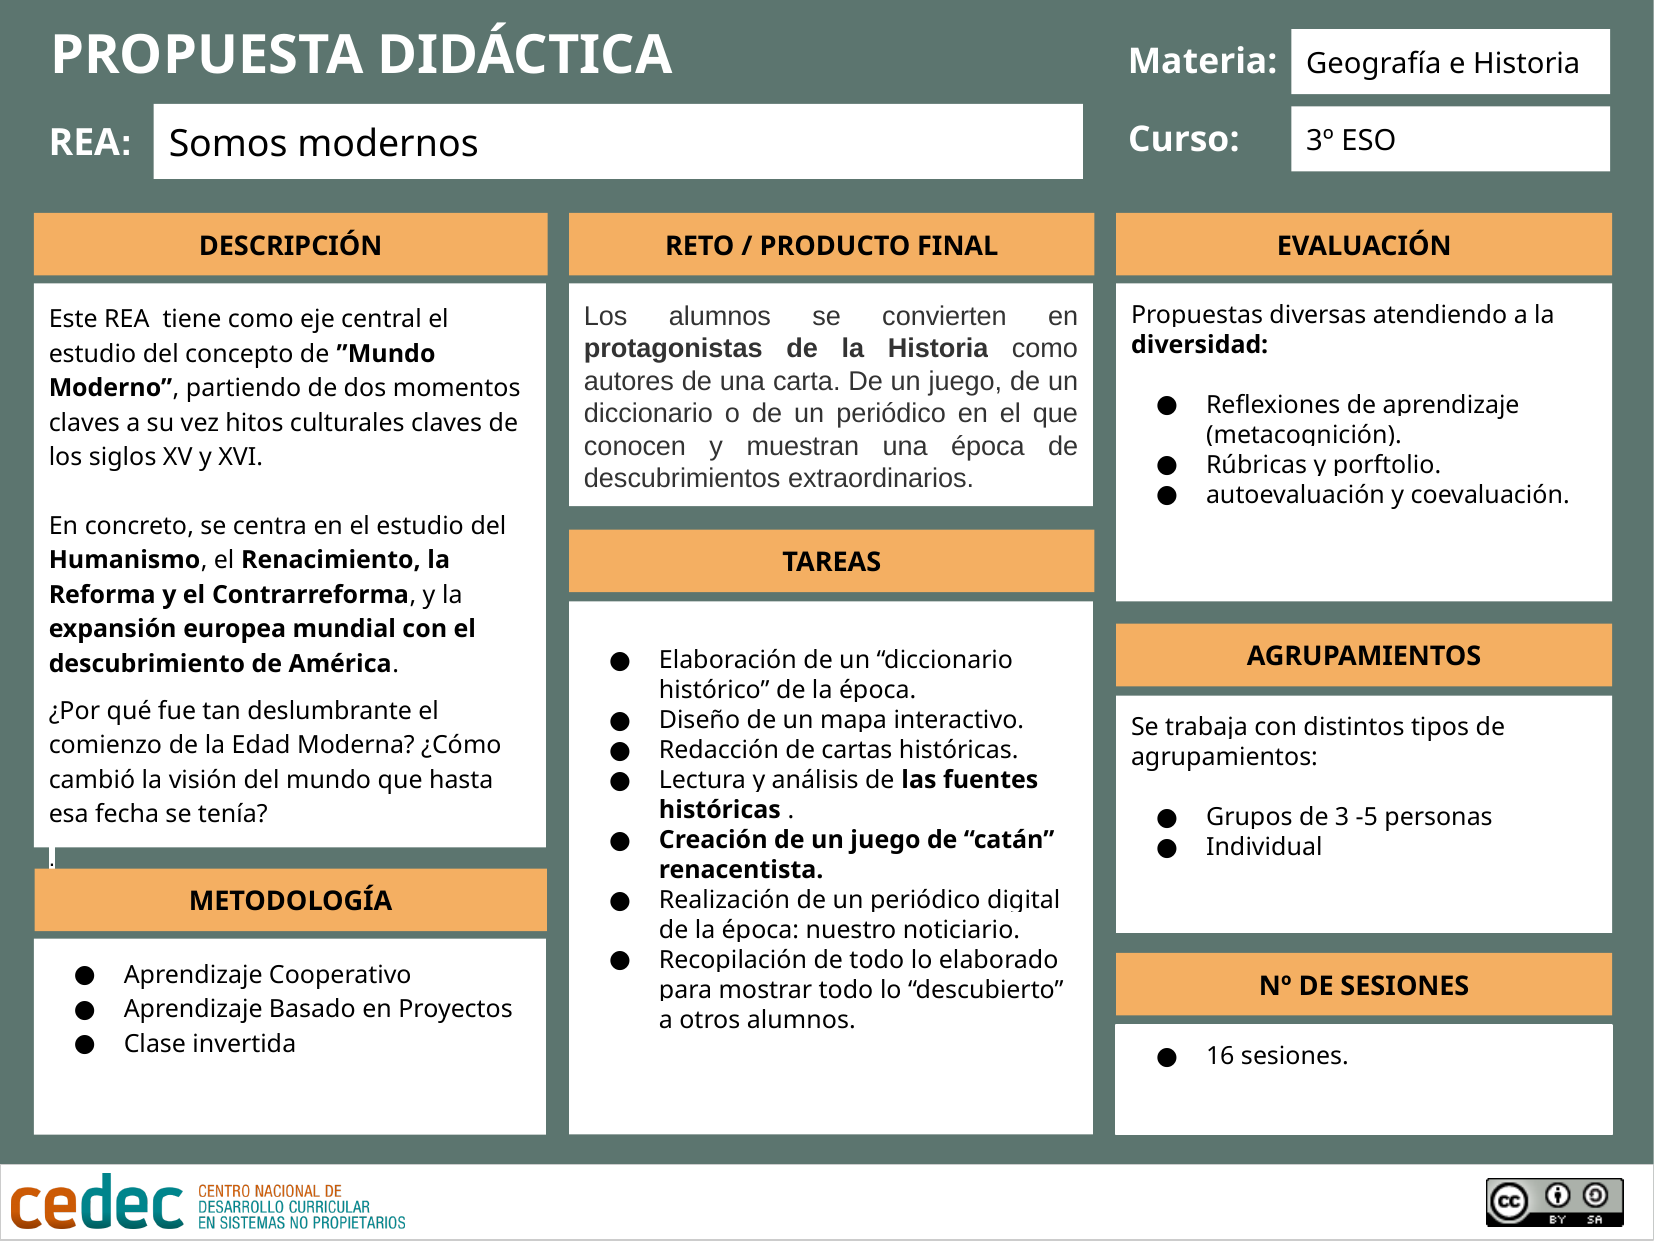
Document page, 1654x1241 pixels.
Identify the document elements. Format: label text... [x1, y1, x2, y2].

text_box Curso: [1113, 109, 1303, 173]
text_box PROPUESTA DIDÁCTICA [35, 11, 697, 110]
text_box Somos modernos [153, 103, 1083, 179]
text_box Se trabaja con distintos tipos de agrupamientos: Grupos de 3 -5 personas Individual [1116, 695, 1613, 933]
text_box EVALUACIÓN [1116, 212, 1613, 276]
text_box 3º ESO [1291, 106, 1611, 172]
text_box Materia: [1113, 30, 1291, 94]
text_box Elaboración de un “diccionario histórico” de la época. Diseño de un mapa interactivo. Redacción de cartas históricas. Lectura y análisis de las fuentes históricas . Creación de un juego de “catán” renacentista. Realización de un periódico digital de la época: nuestro noticiario. Recopilación de todo lo elaborado para mostrar todo lo “descubierto” a otros alumnos. [569, 601, 1093, 1135]
picture [11, 1173, 405, 1229]
text_box Nº DE SESIONES [1116, 952, 1613, 1016]
text_box AGRUPAMIENTOS [1116, 623, 1613, 687]
text_box Los alumnos se convierten en protagonistas de la Historia como autores de una carta. De un juego, de un diccionario o de un periódico en el que conocen y muestran una época de descubrimientos extraordinarios. [569, 283, 1093, 507]
text_box Aprendizaje Cooperativo Aprendizaje Basado en Proyectos Clase invertida [33, 938, 546, 1135]
text_box REA: [33, 110, 153, 174]
text_box Geografía e Historia [1291, 29, 1611, 95]
picture [1486, 1178, 1624, 1227]
text_box RETO / PRODUCTO FINAL [569, 212, 1095, 276]
text_box METODOLOGÍA [34, 868, 547, 932]
text_box Este REA tiene como eje central el estudio del concepto de ”Mundo Moderno”, partiendo de dos momentos claves a su vez hitos culturales claves de los siglos XV y XVI. En concreto, se centra en el estudio del Humanismo, el Renacimiento, la Reforma y el Contrarreforma, y la expansión europea mundial con el descubrimiento de América. ¿Por qué fue tan deslumbrante el comienzo de la Edad Moderna? ¿Cómo cambió la visión del mundo que hasta esa fecha se tenía? . [33, 283, 546, 848]
text_box Propuestas diversas atendiendo a la diversidad: Reflexiones de aprendizaje (metacognición). Rúbricas y porftolio. autoevaluación y coevaluación. [1116, 283, 1613, 602]
text_box DESCRIPCIÓN [33, 212, 548, 276]
text_box [0, 1164, 1654, 1241]
text_box TAREAS [569, 529, 1095, 593]
text_box 16 sesiones. [1116, 1024, 1613, 1135]
